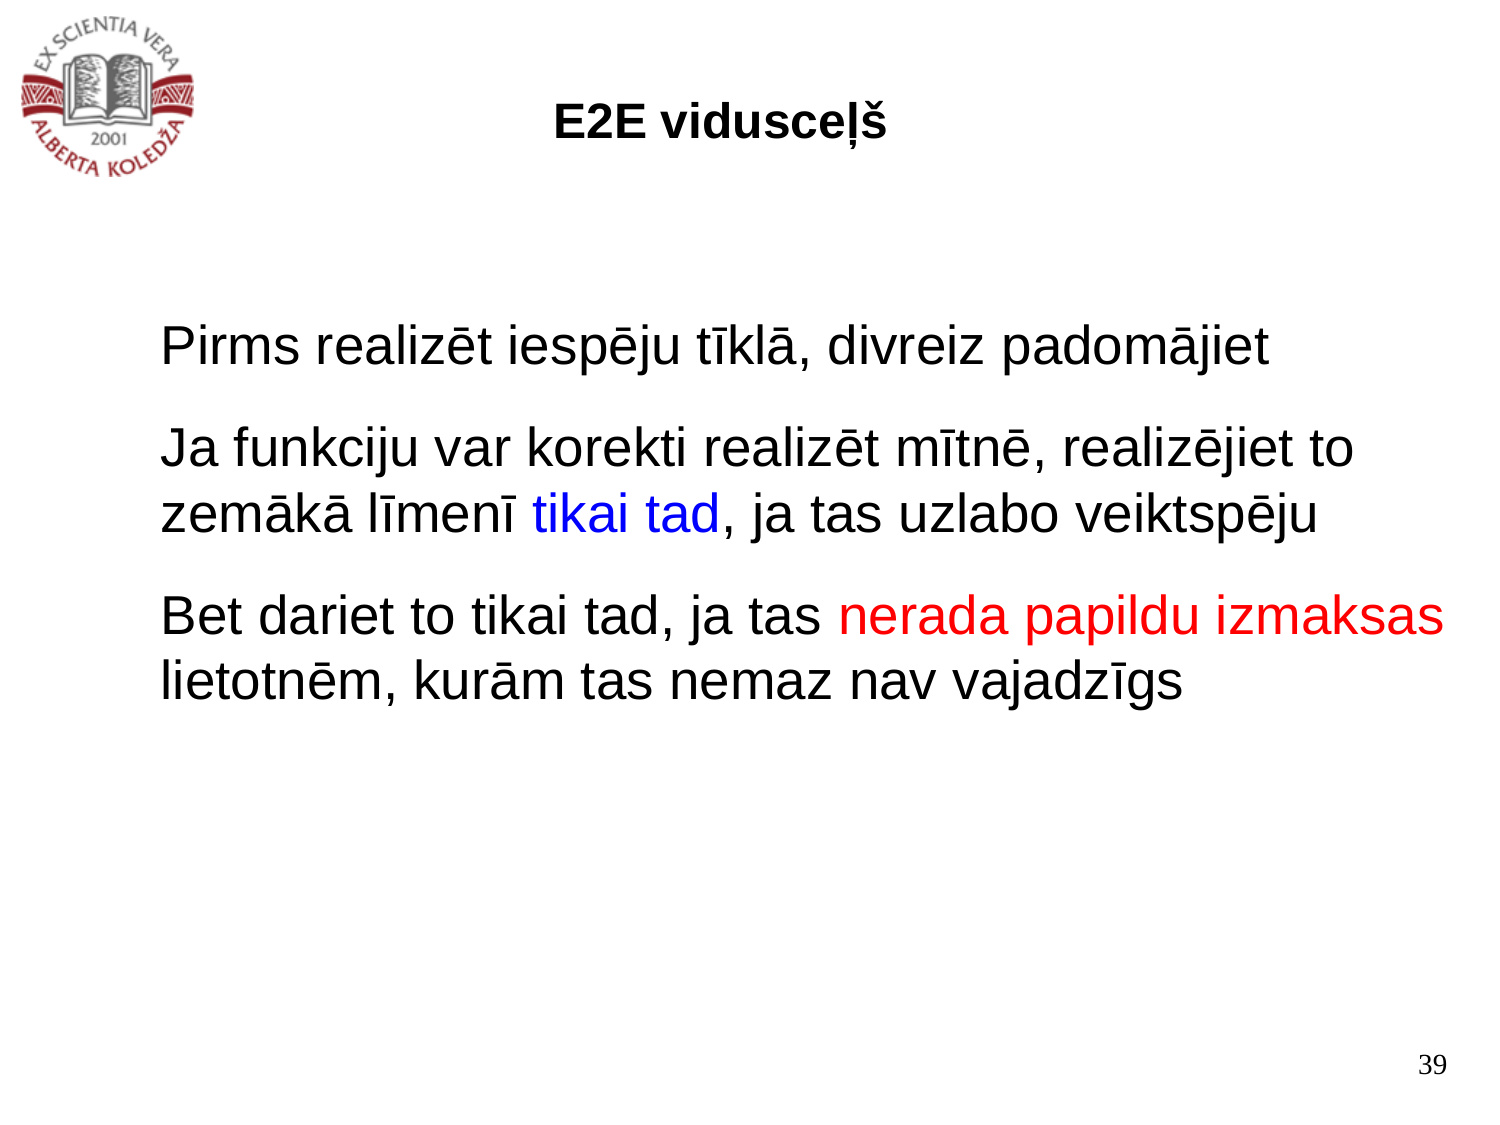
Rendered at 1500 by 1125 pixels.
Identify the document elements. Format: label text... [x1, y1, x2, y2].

list Pirms realizēt iespēju tīklā, divreiz padomājiet Ja funkciju var korekti realizēt mītnē, realizējiet to zemākā līmenī tikai tad, ja tas uzlabo veiktspēju Bet dariet to tikai tad, ja tas nerada papildu izmaksas lietotnēm, kurām tas nemaz nav vajadzīgs [74, 200, 1463, 1101]
title E2E vidusceļš [50, 62, 1374, 175]
picture [21, 16, 194, 177]
